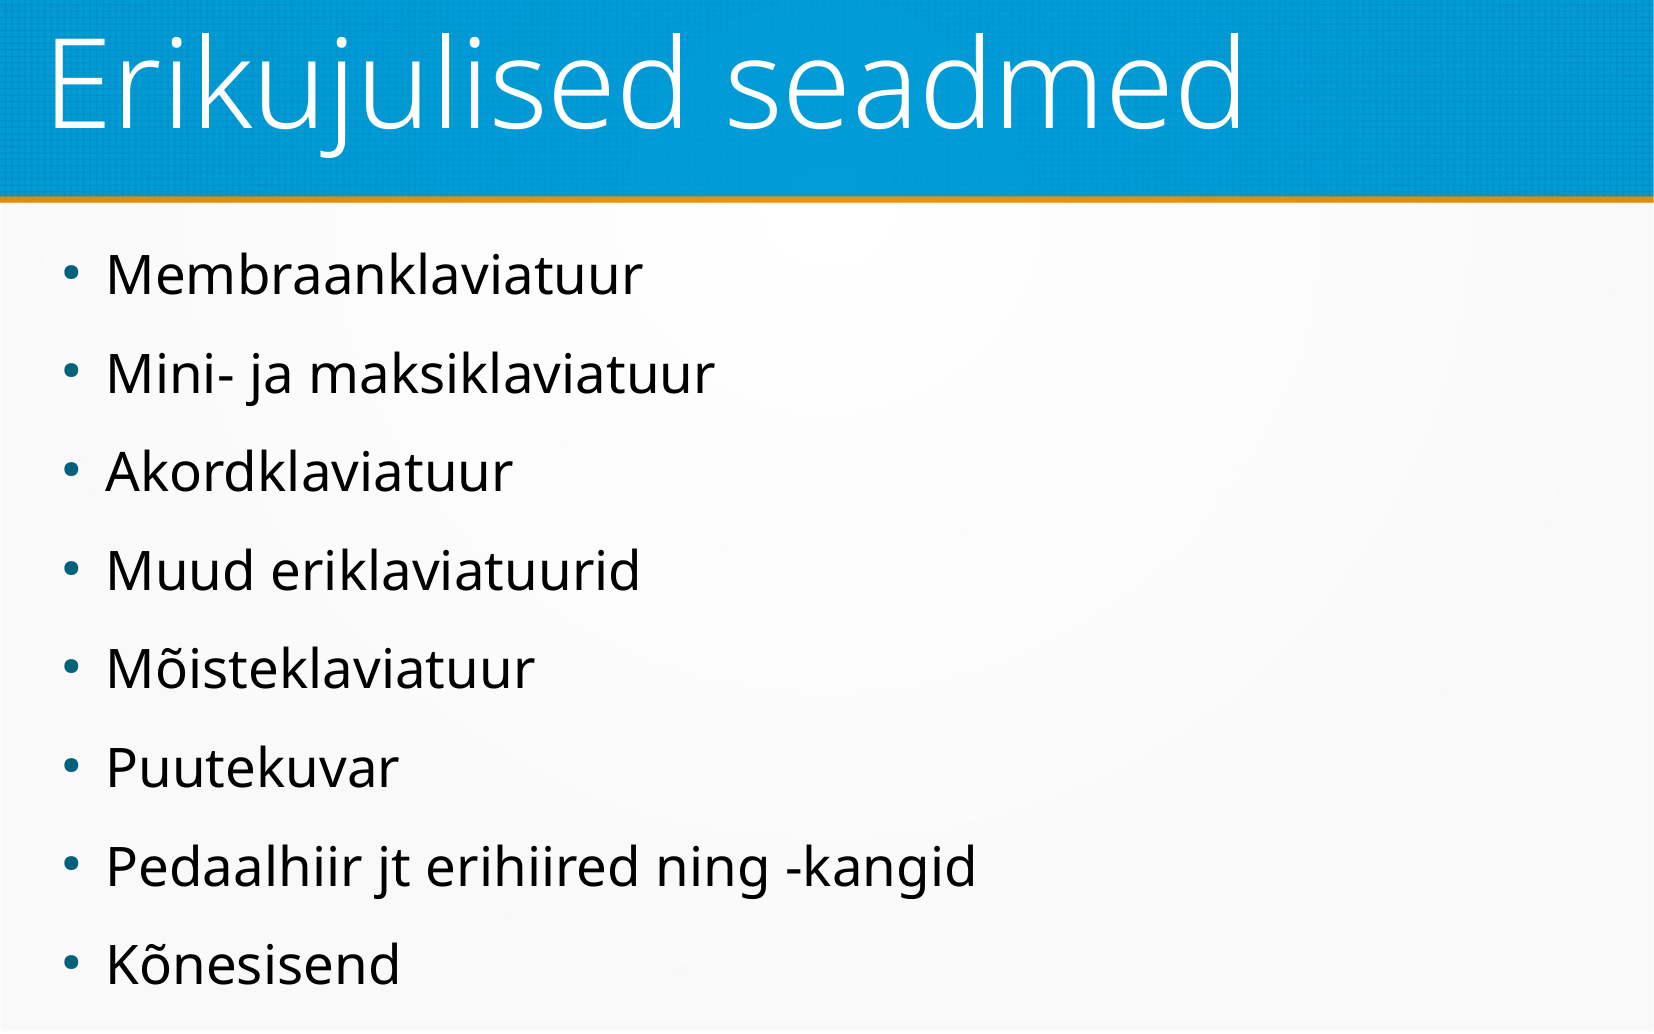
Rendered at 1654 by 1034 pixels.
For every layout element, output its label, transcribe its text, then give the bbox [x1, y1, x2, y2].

list Membraanklaviatuur Mini- ja maksiklaviatuur Akordklaviatuur Muud eriklaviatuurid Mõisteklaviatuur Puutekuvar Pedaalhiir jt erihiired ning -kangid Kõnesisend [47, 236, 1607, 1002]
picture [0, 195, 1654, 1034]
title Erikujulised seadmed [43, 0, 1619, 166]
